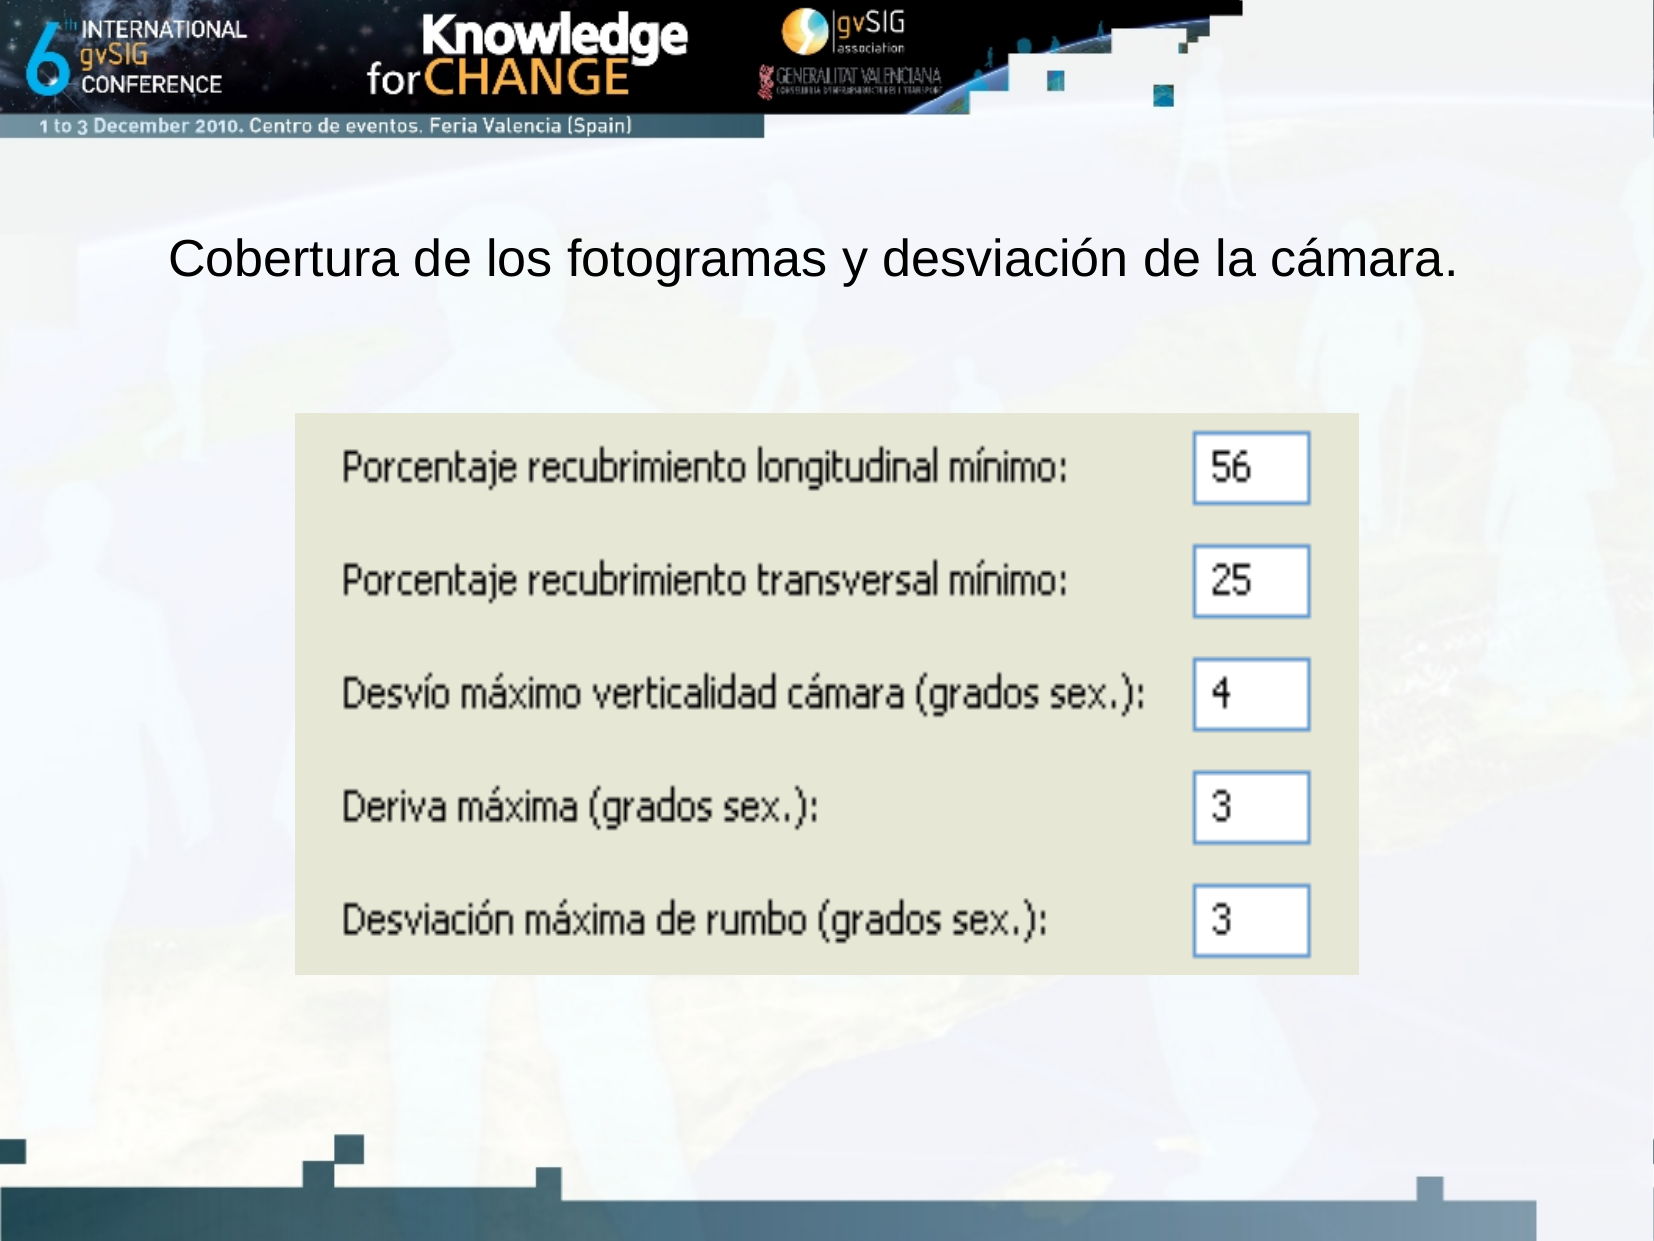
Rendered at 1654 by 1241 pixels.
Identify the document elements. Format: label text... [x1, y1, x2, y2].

chart [82, 354, 1571, 1109]
title Cobertura de los fotogramas y desviación de la cámara. [76, 207, 1565, 309]
picture [0, 0, 1654, 1241]
